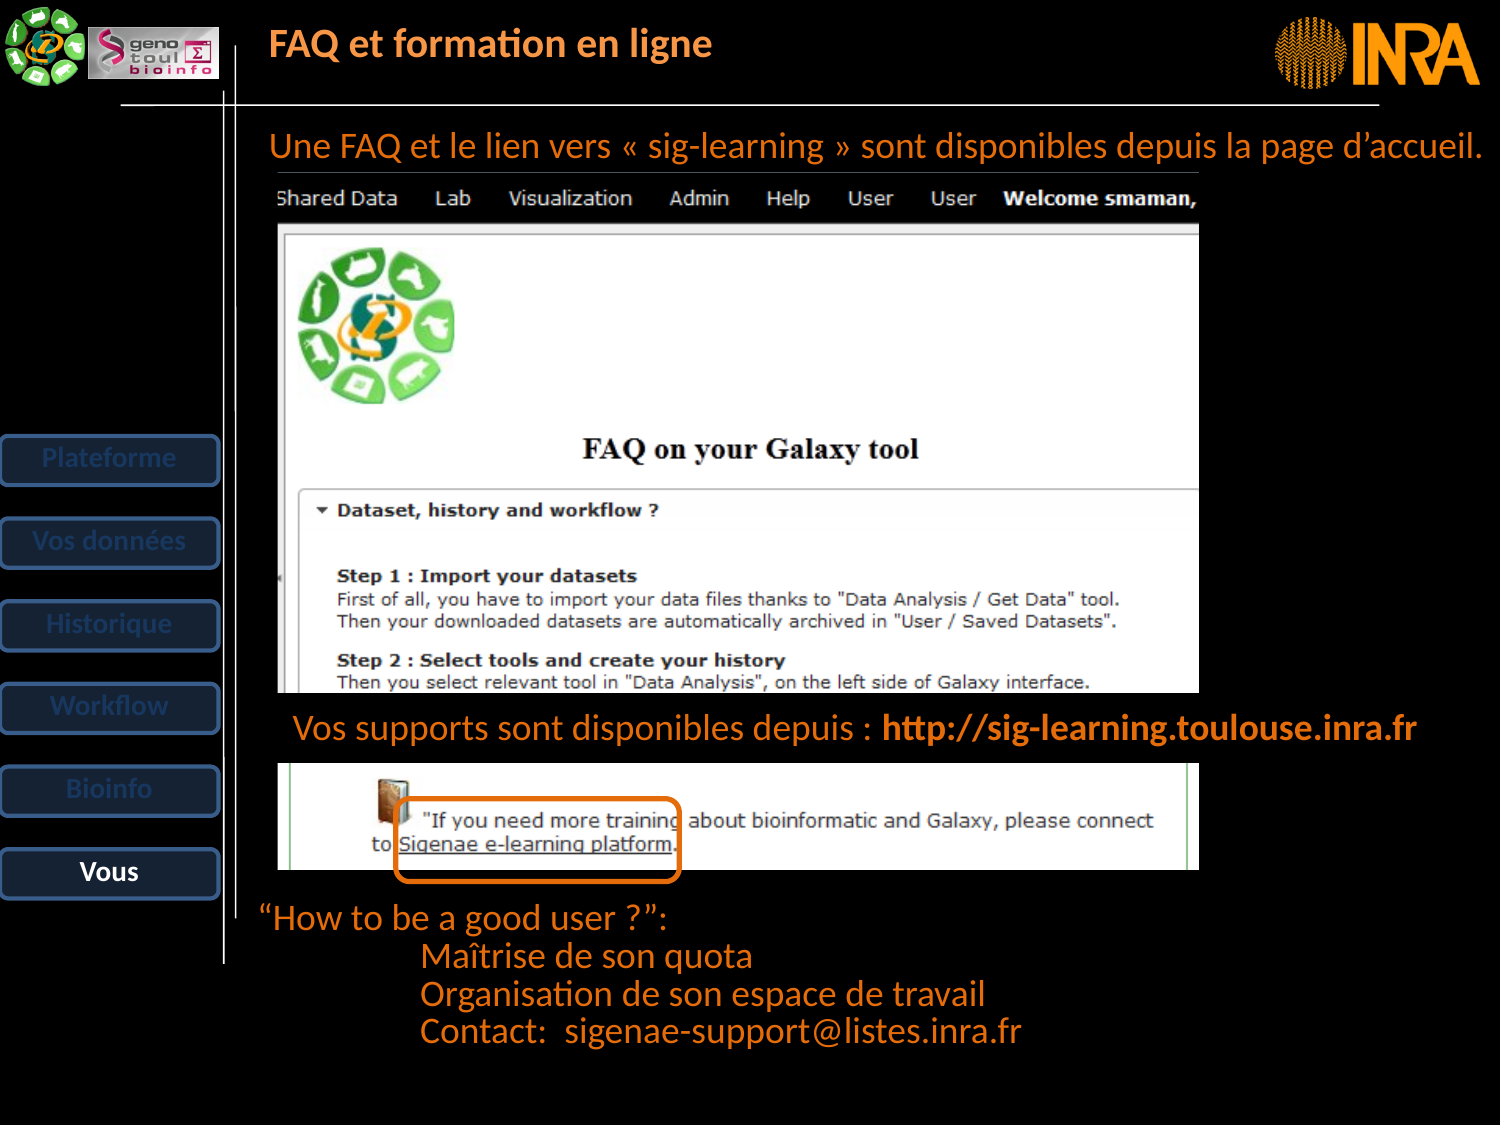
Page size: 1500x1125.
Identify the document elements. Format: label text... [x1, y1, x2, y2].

text_box FAQ et formation en ligne [253, 19, 1424, 85]
text_box “How to be a good user ?”: Maîtrise de son quota Organisation de son espace de travail Contact: sigenae-support@listes.inra.fr [242, 857, 1500, 1125]
text_box Vos données [0, 518, 219, 568]
text_box Vos supports sont disponibles depuis : http://sig-learning.toulouse.inra.fr [278, 704, 1471, 757]
picture [277, 763, 1199, 857]
text_box Vous [0, 849, 219, 899]
text_box Plateforme [0, 435, 219, 486]
picture [399, 802, 676, 857]
picture [277, 175, 1199, 693]
text_box Une FAQ et le lien vers « sig-learning » sont disponibles depuis la page d’accueil. [254, 122, 1500, 175]
text_box Historique [0, 601, 219, 651]
text_box Bioinfo [0, 766, 219, 816]
text_box Workflow [0, 683, 219, 734]
